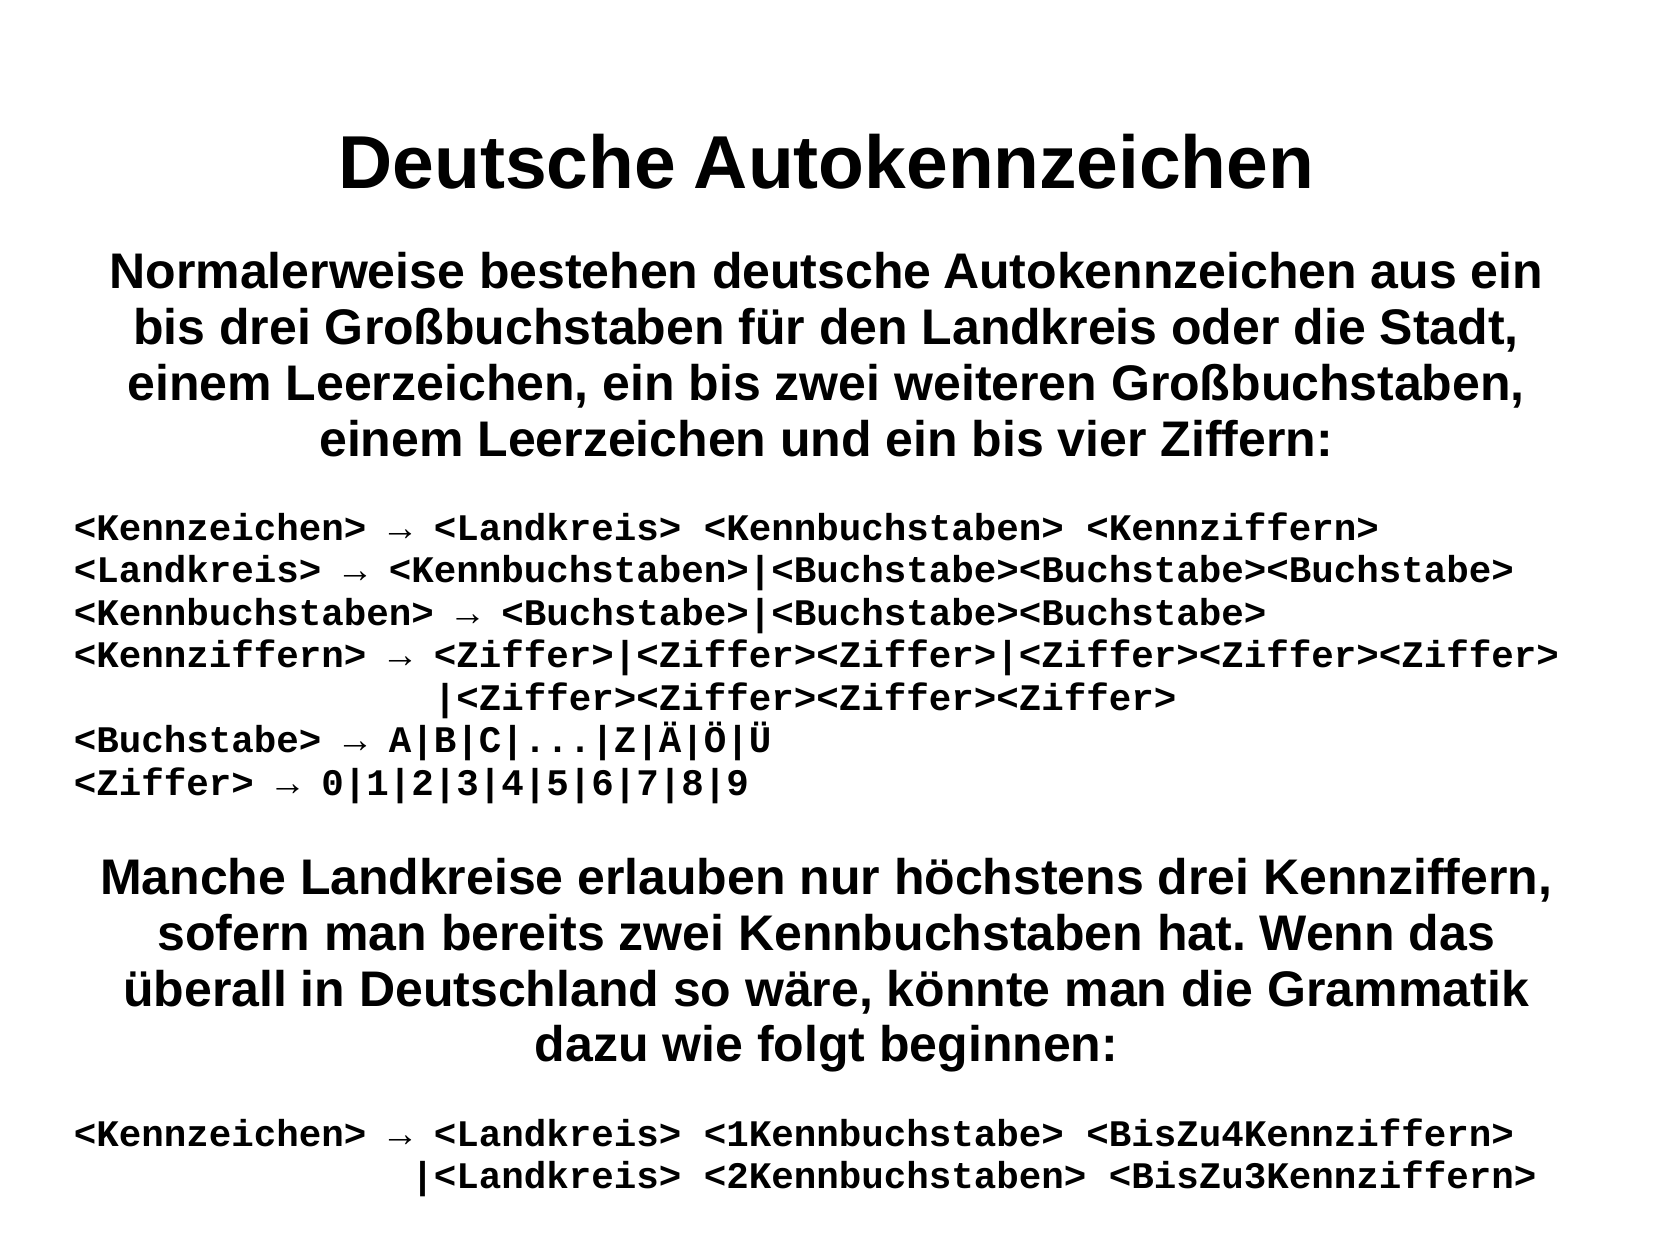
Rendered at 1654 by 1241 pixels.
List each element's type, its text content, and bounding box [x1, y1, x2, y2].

text_box Normalerweise bestehen deutsche Autokennzeichen aus ein bis drei Großbuchstaben für den Landkreis oder die Stadt, einem Leerzeichen, ein bis zwei weiteren Großbuchstaben, einem Leerzeichen und ein bis vier Ziffern: <Kennzeichen> → <Landkreis> <Kennbuchstaben> <Kennziffern> <Landkreis> → <Kennbuchstaben>|<Buchstabe><Buchstabe><Buchstabe> <Kennbuchstaben> → <Buchstabe>|<Buchstabe><Buchstabe> <Kennziffern> → <Ziffer>|<Ziffer><Ziffer>|<Ziffer><Ziffer><Ziffer> |<Ziffer><Ziffer><Ziffer><Ziffer> <Buchstabe> → A|B|C|...|Z|Ä|Ö|Ü <Ziffer> → 0|1|2|3|4|5|6|7|8|9 Manche Landkreise erlauben nur höchstens drei Kennziffern, sofern man bereits zwei Kennbuchstaben hat. Wenn das überall in Deutschland so wäre, könnte man die Grammatik dazu wie folgt beginnen: <Kennzeichen> → <Landkreis> <1Kennbuchstabe> <BisZu4Kennziffern> |<Landkreis> <2Kennbuchstaben> <BisZu3Kennziffern> [59, 236, 1595, 1235]
chart [776, 593, 895, 653]
title Deutsche Autokennzeichen [88, 118, 1565, 207]
